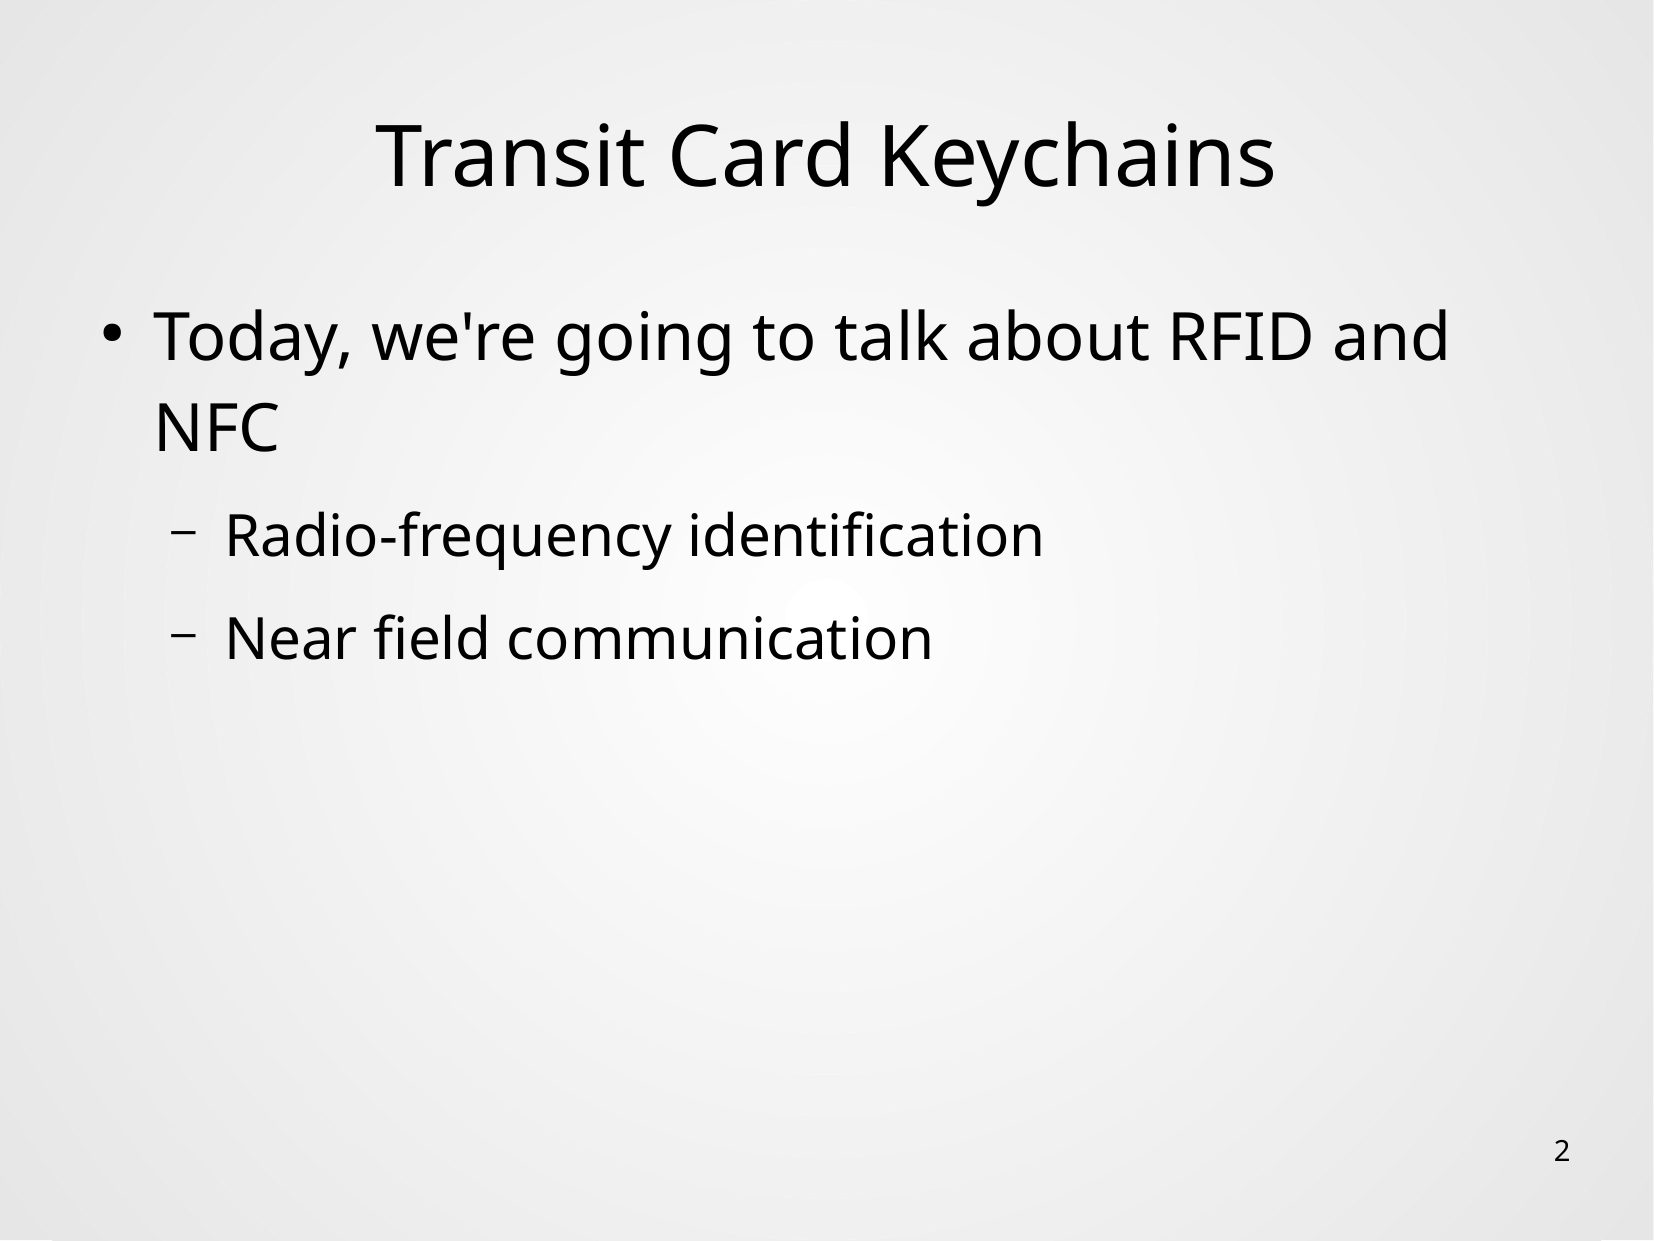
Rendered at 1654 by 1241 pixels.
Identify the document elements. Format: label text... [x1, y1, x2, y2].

list Today, we're going to talk about RFID and NFC Radio-frequency identification Near field communication [82, 289, 1571, 1010]
title Transit Card Keychains [82, 49, 1571, 257]
